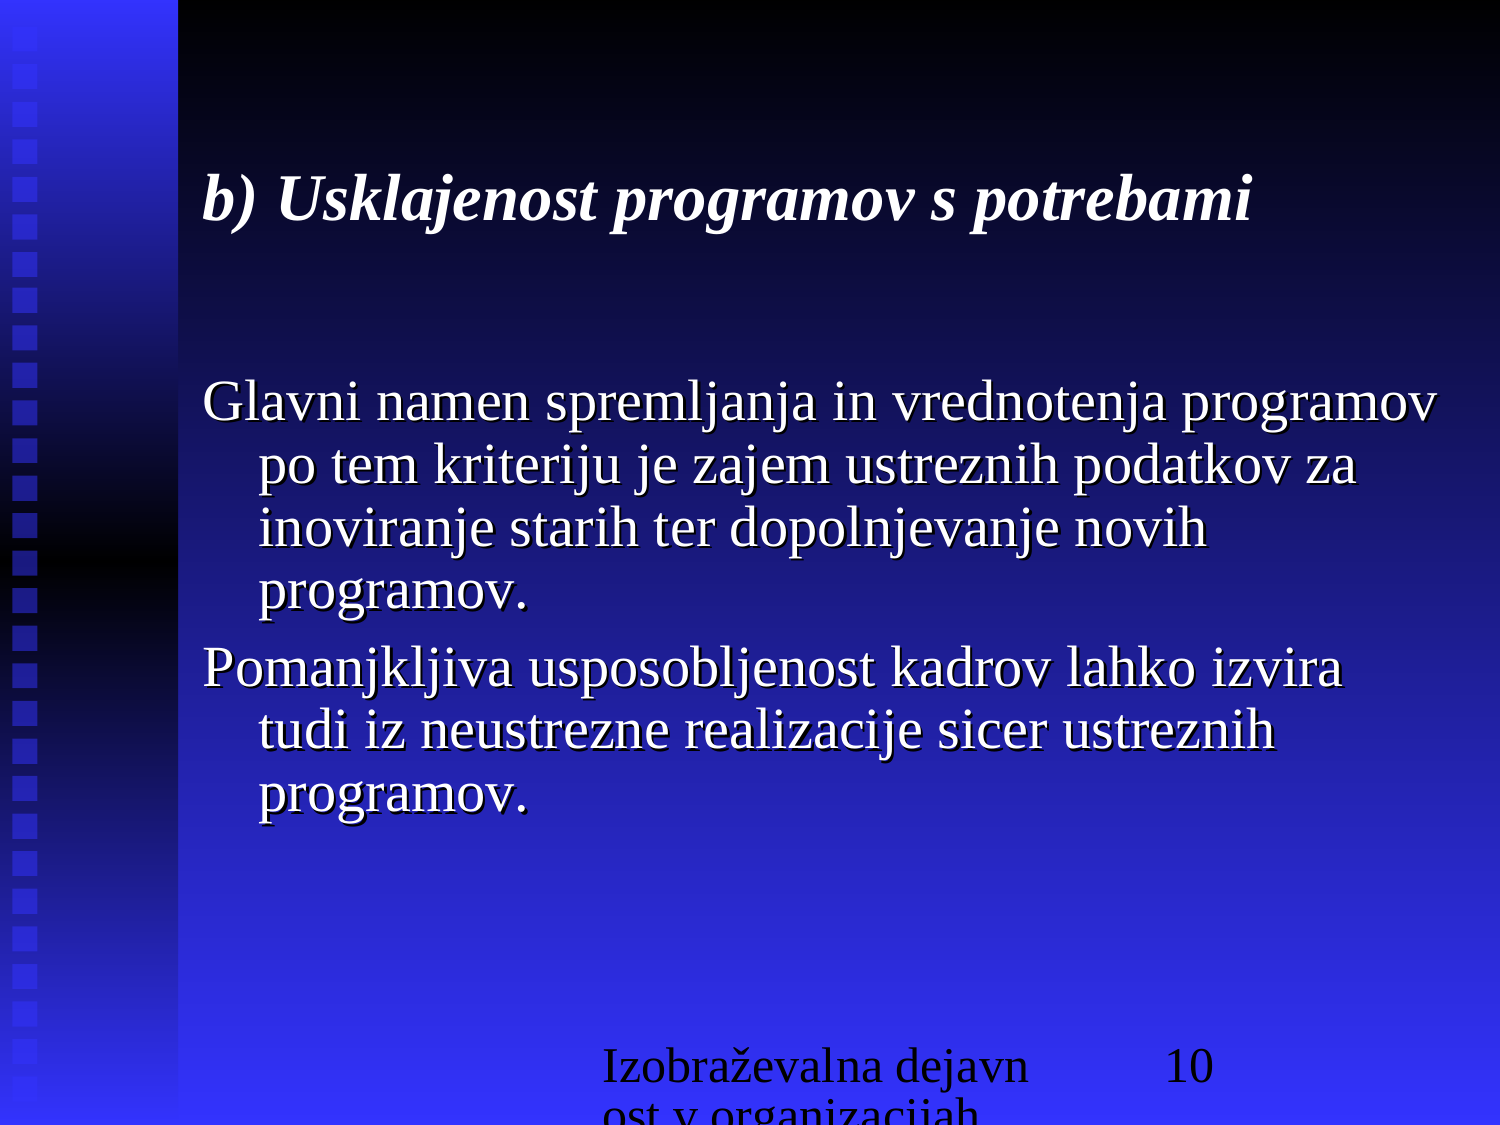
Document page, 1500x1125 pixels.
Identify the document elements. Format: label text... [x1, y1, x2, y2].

list Glavni namen spremljanja in vrednotenja programov po tem kriteriju je zajem ustreznih podatkov za inoviranje starih ter dopolnjevanje novih programov. Pomanjkljiva usposobljenost kadrov lahko izvira tudi iz neustrezne realizacije sicer ustreznih programov. [187, 362, 1463, 838]
title b) Usklajenost programov s potrebami [187, 99, 1463, 288]
